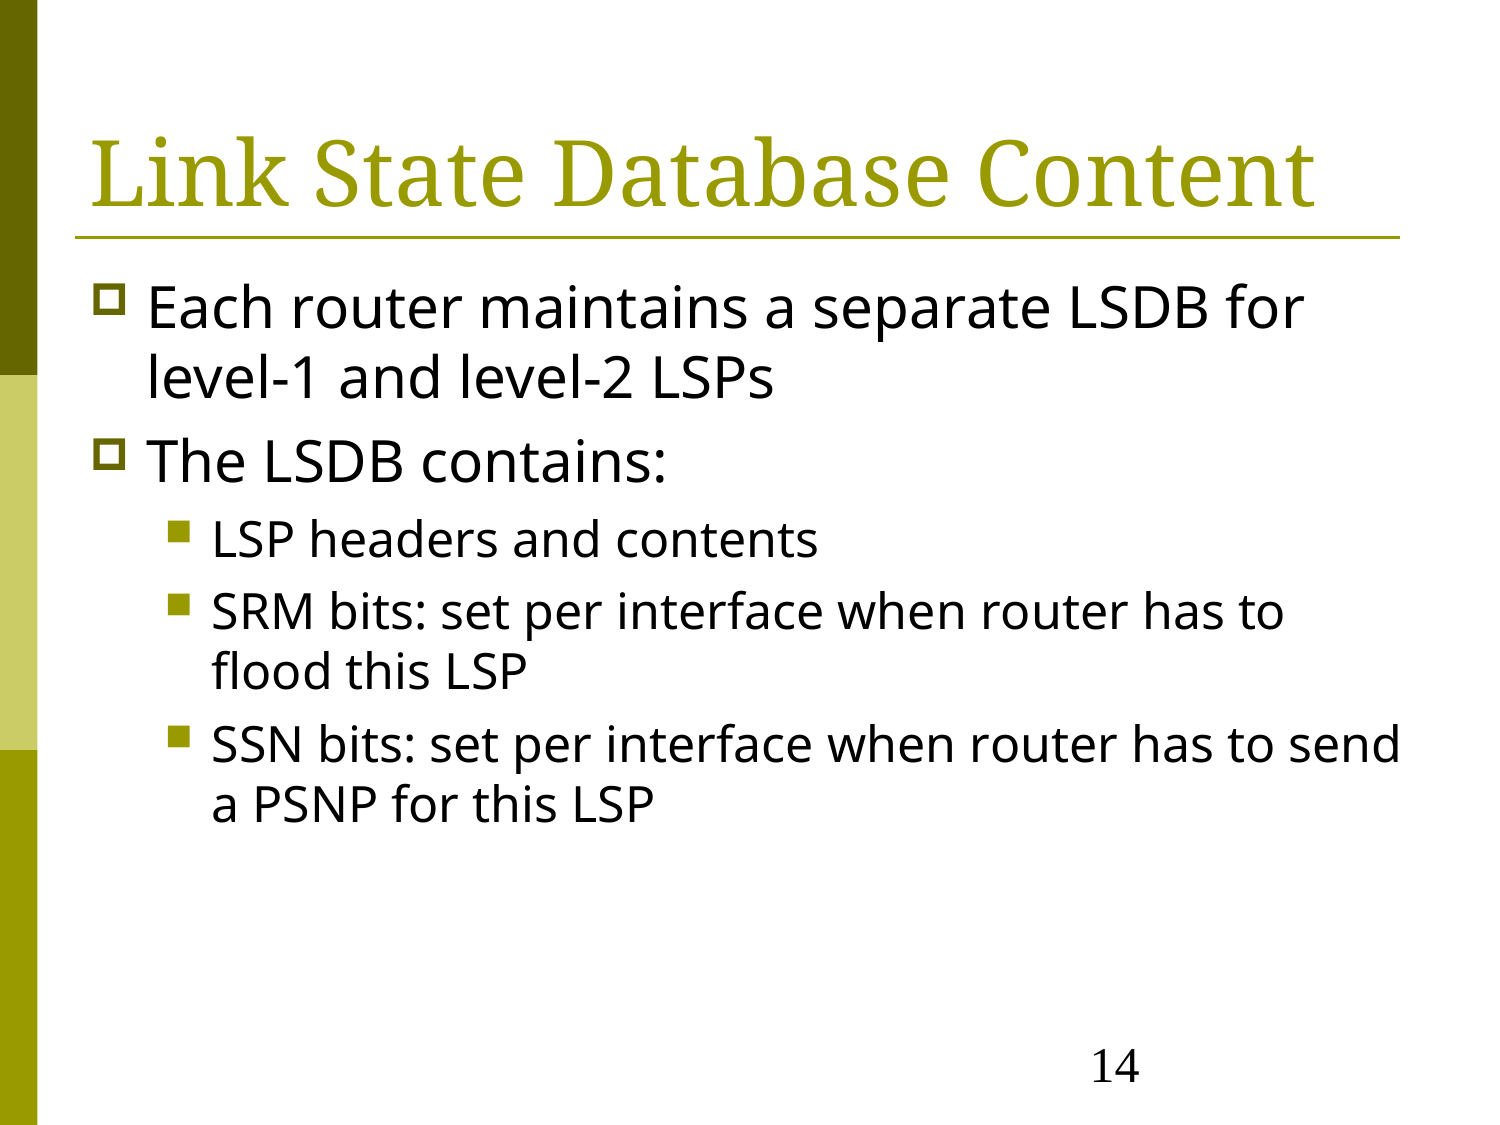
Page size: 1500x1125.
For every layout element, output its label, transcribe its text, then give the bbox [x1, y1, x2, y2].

title Link State Database Content [75, 45, 1426, 233]
list Each router maintains a separate LSDB for level-1 and level-2 LSPs The LSDB contains: LSP headers and contents SRM bits: set per interface when router has to flood this LSP SSN bits: set per interface when router has to send a PSNP for this LSP [75, 262, 1426, 1006]
